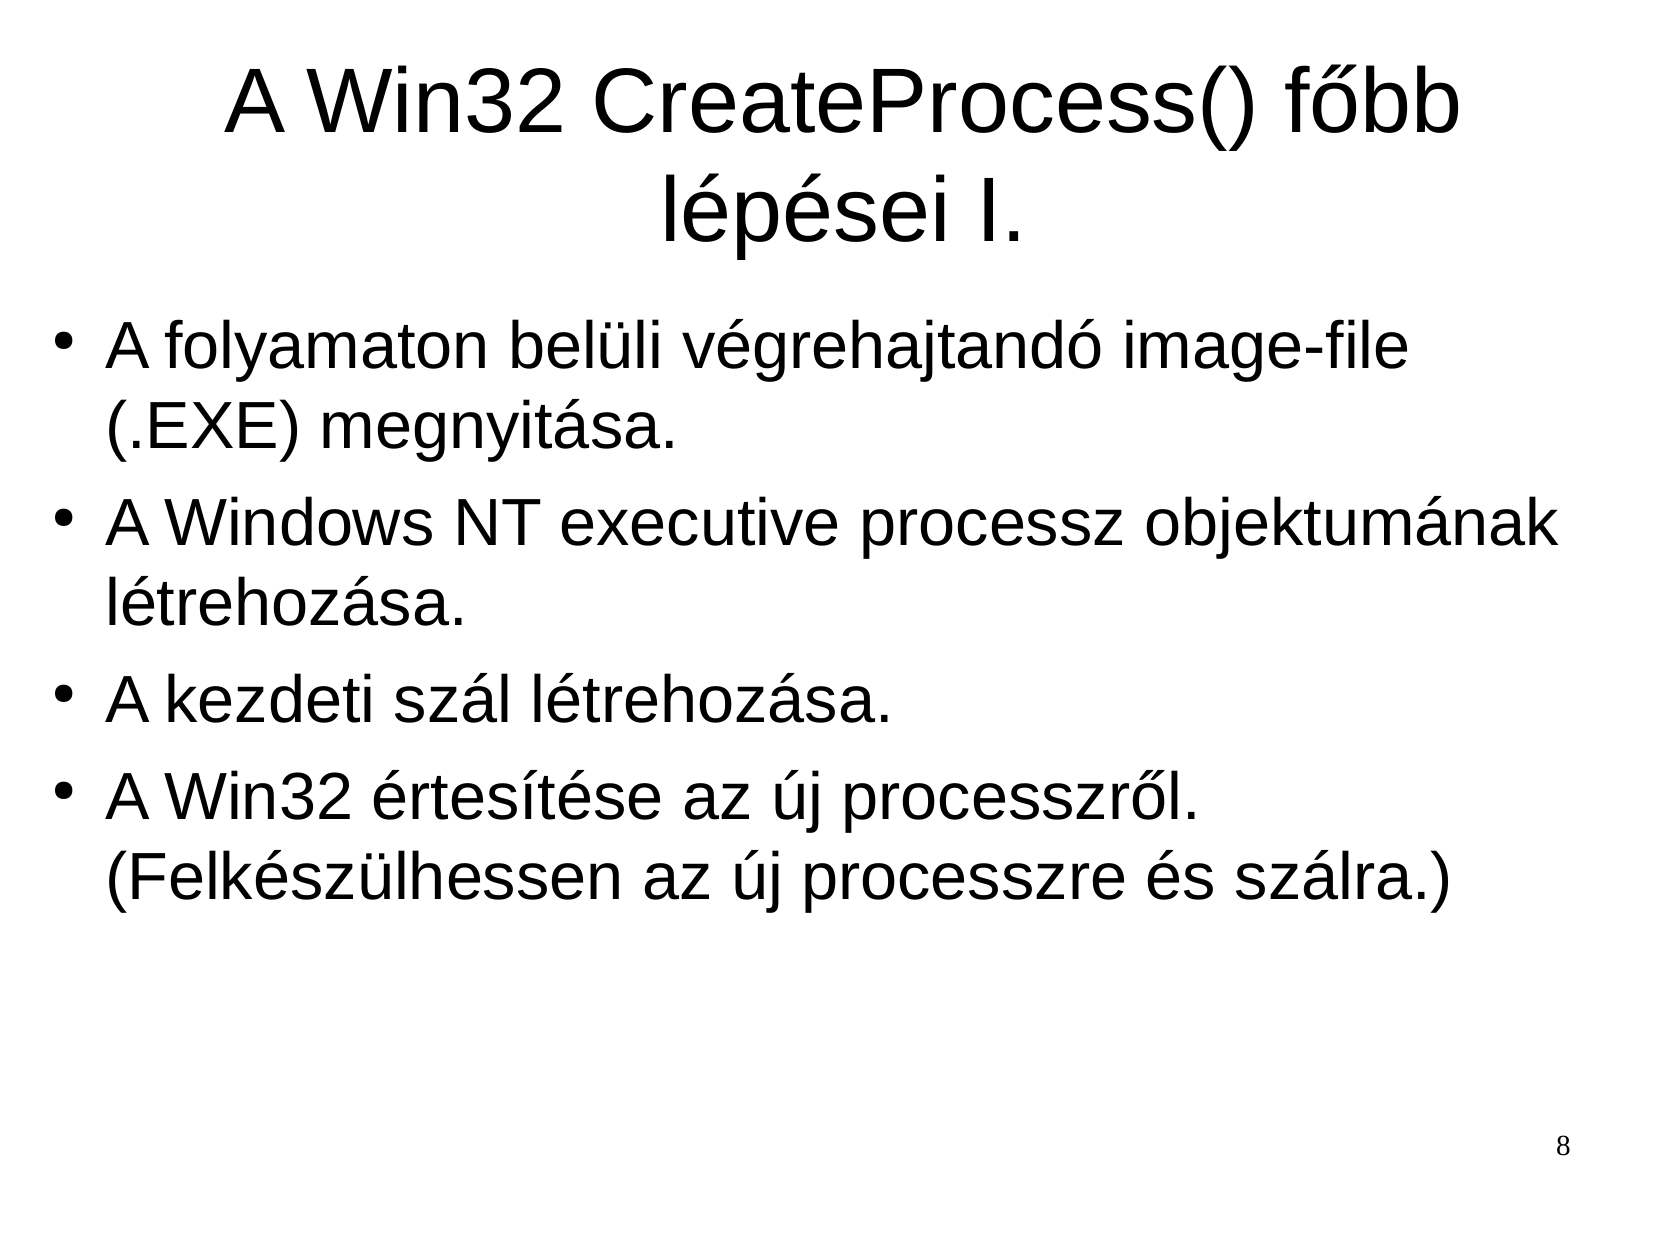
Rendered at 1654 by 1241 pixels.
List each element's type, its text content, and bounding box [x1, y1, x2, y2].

list A folyamaton belüli végrehajtandó image-file (.EXE) megnyitása. A Windows NT executive processz objektumának létrehozása. A kezdeti szál létrehozása. A Win32 értesítése az új processzről. (Felkészülhessen az új processzre és szálra.) [19, 294, 1634, 1167]
title A Win32 CreateProcess() főbb lépései I. [45, 46, 1609, 254]
